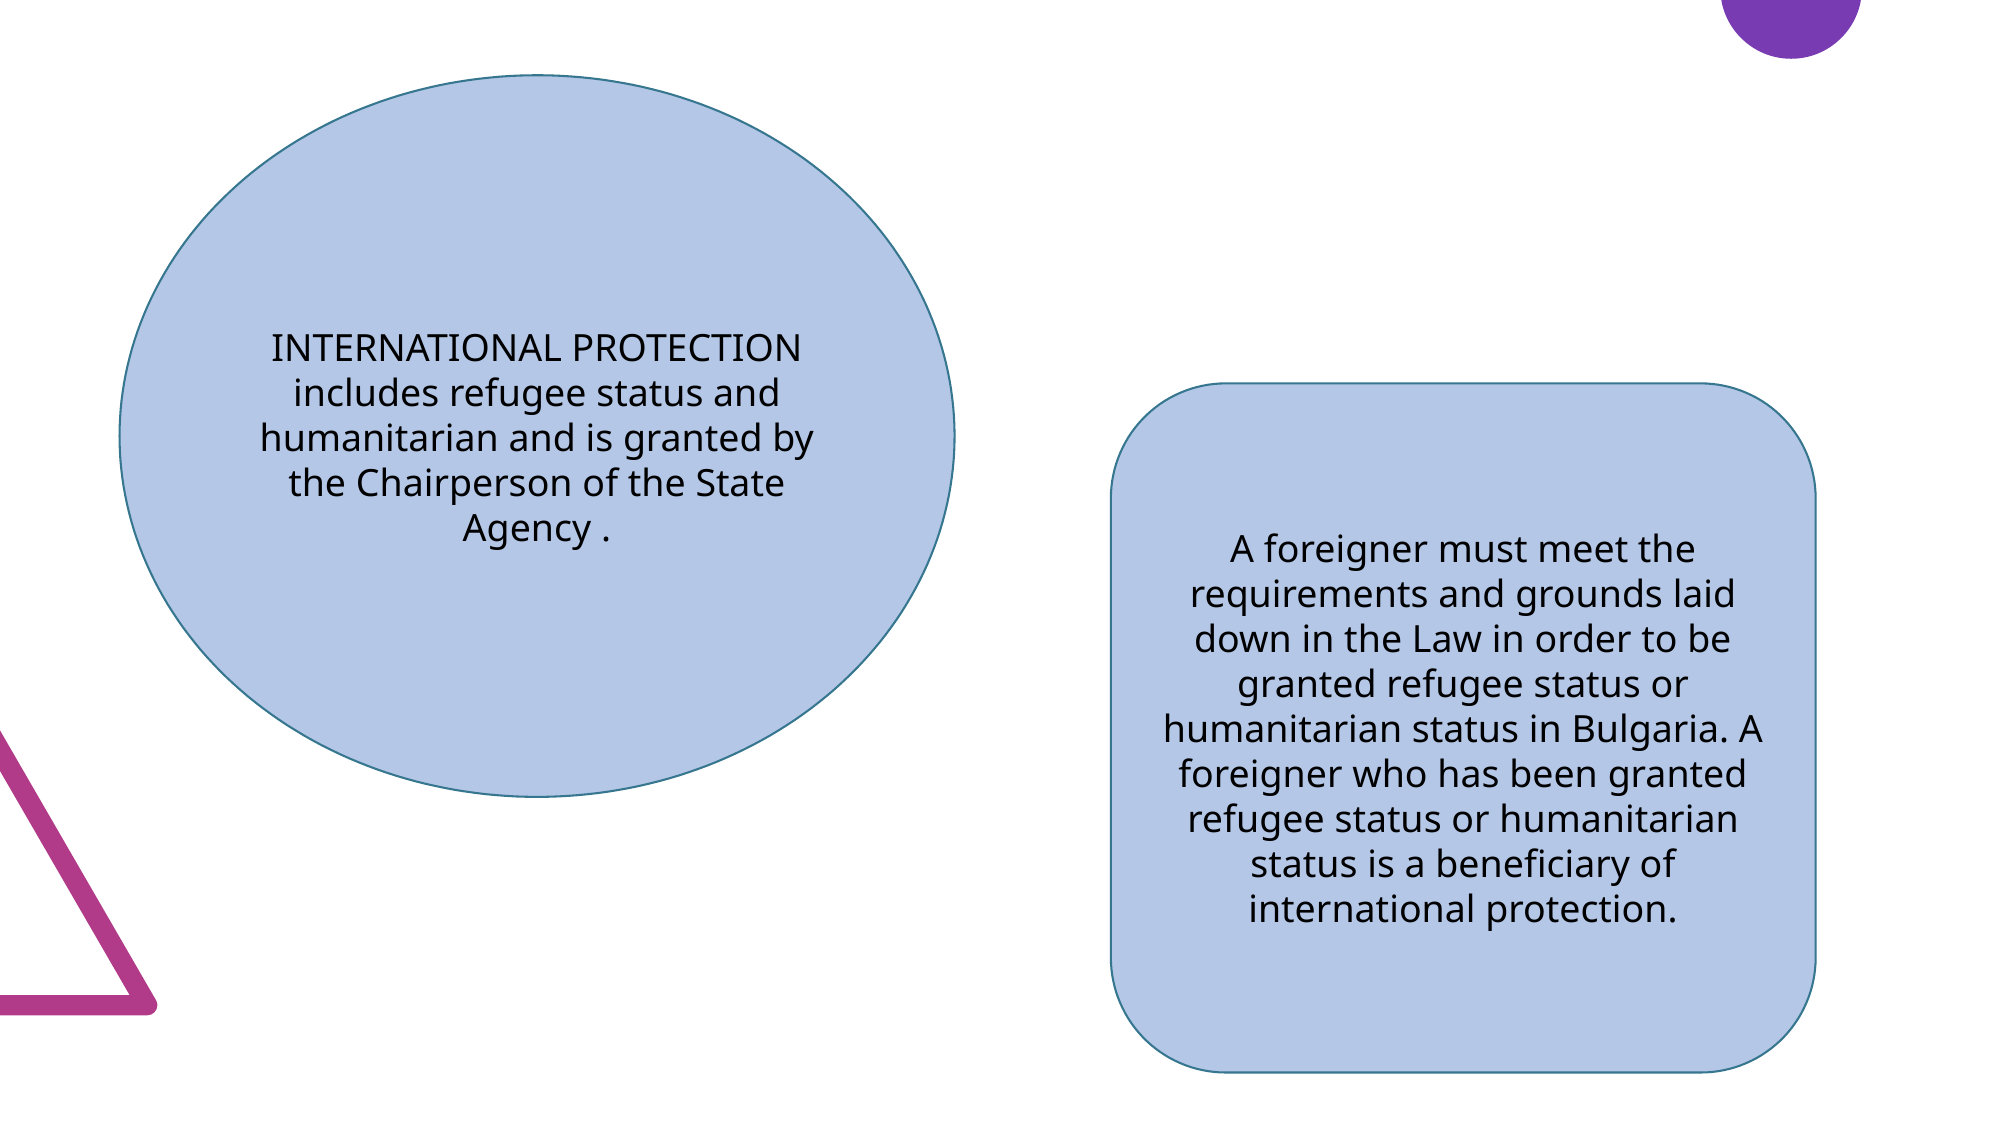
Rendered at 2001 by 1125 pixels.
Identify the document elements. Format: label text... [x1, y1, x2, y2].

text_box INTERNATIONAL PROTECTION includes refugee status and humanitarian and is granted by the Chairperson of the State Agency . [119, 75, 955, 797]
text_box A foreigner must meet the requirements and grounds laid down in the Law in order to be granted refugee status or humanitarian status in Bulgaria. A foreigner who has been granted refugee status or humanitarian status is a beneficiary of international protection. [1110, 383, 1816, 1073]
